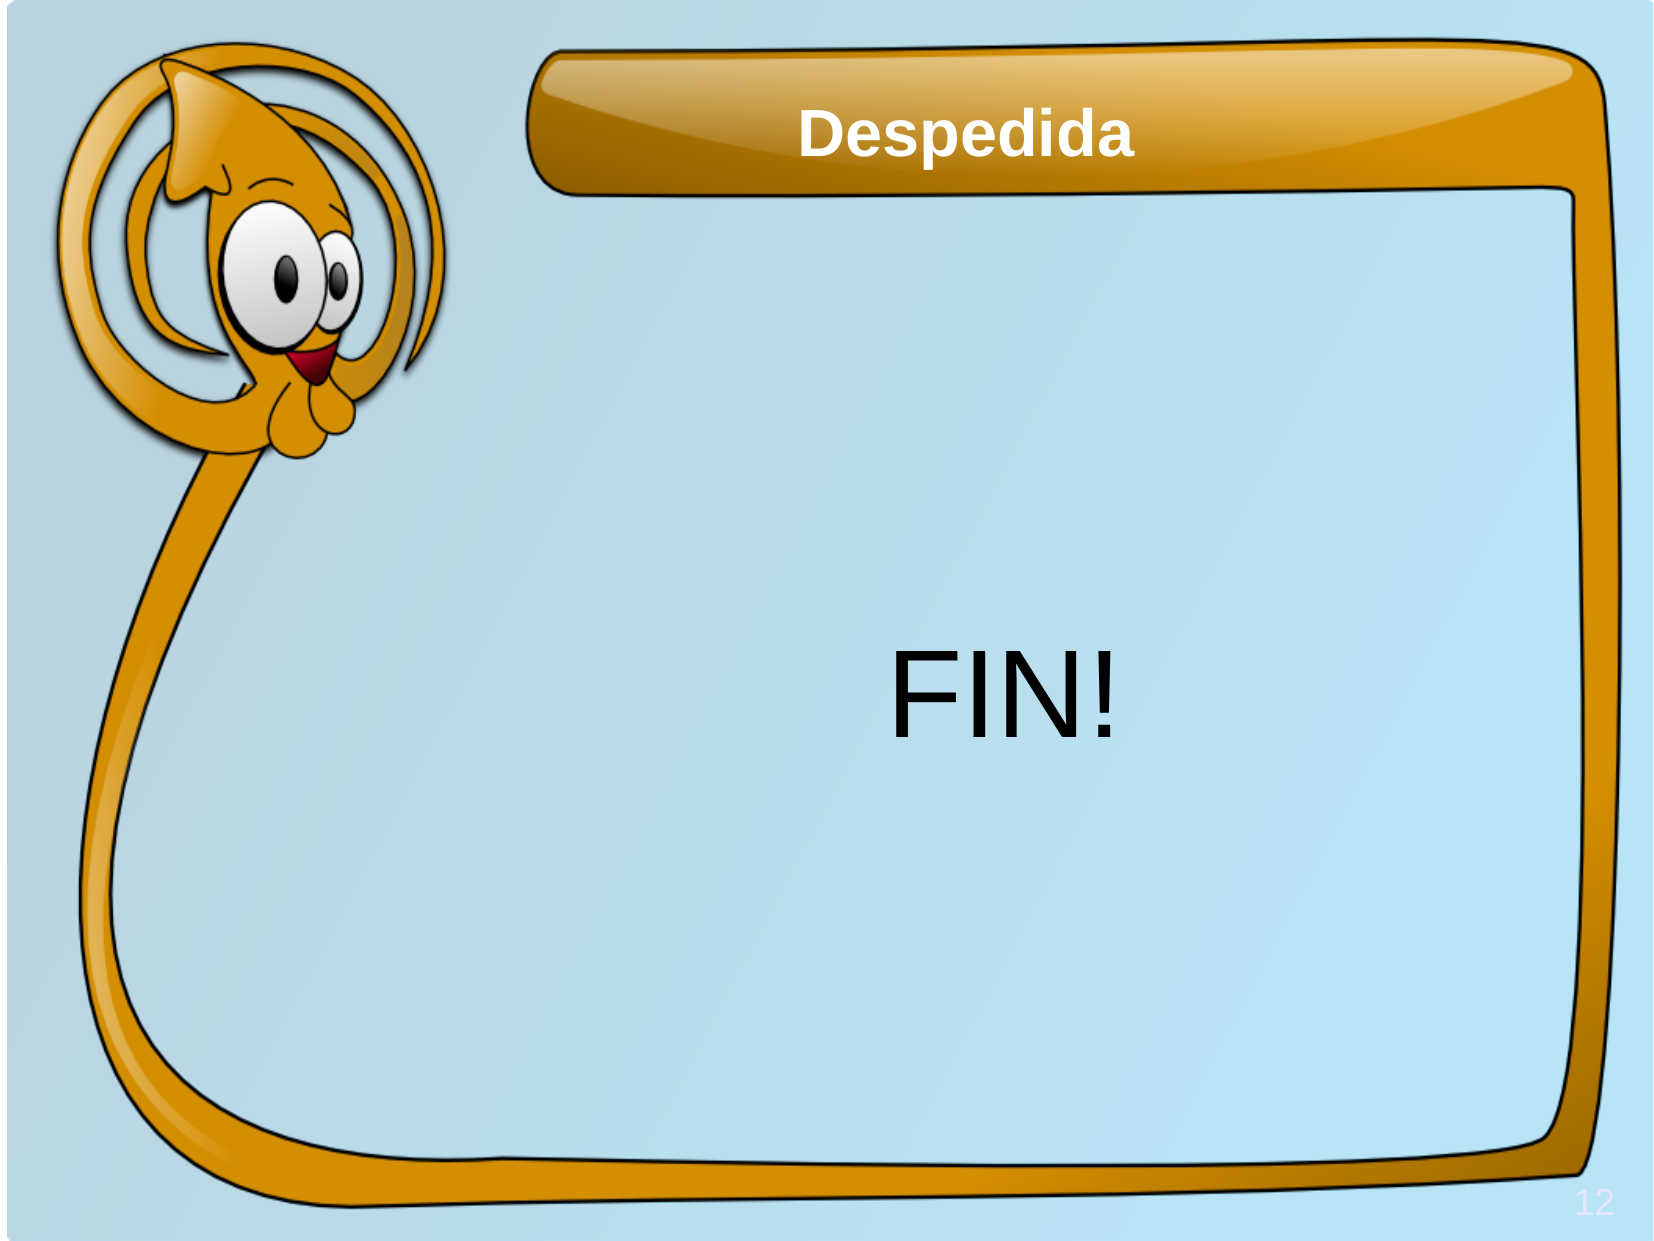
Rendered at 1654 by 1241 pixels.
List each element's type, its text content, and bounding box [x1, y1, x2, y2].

title Despedida [797, 59, 1595, 207]
subtitle FIN! [442, 236, 1565, 1152]
picture [7, 0, 1654, 1241]
